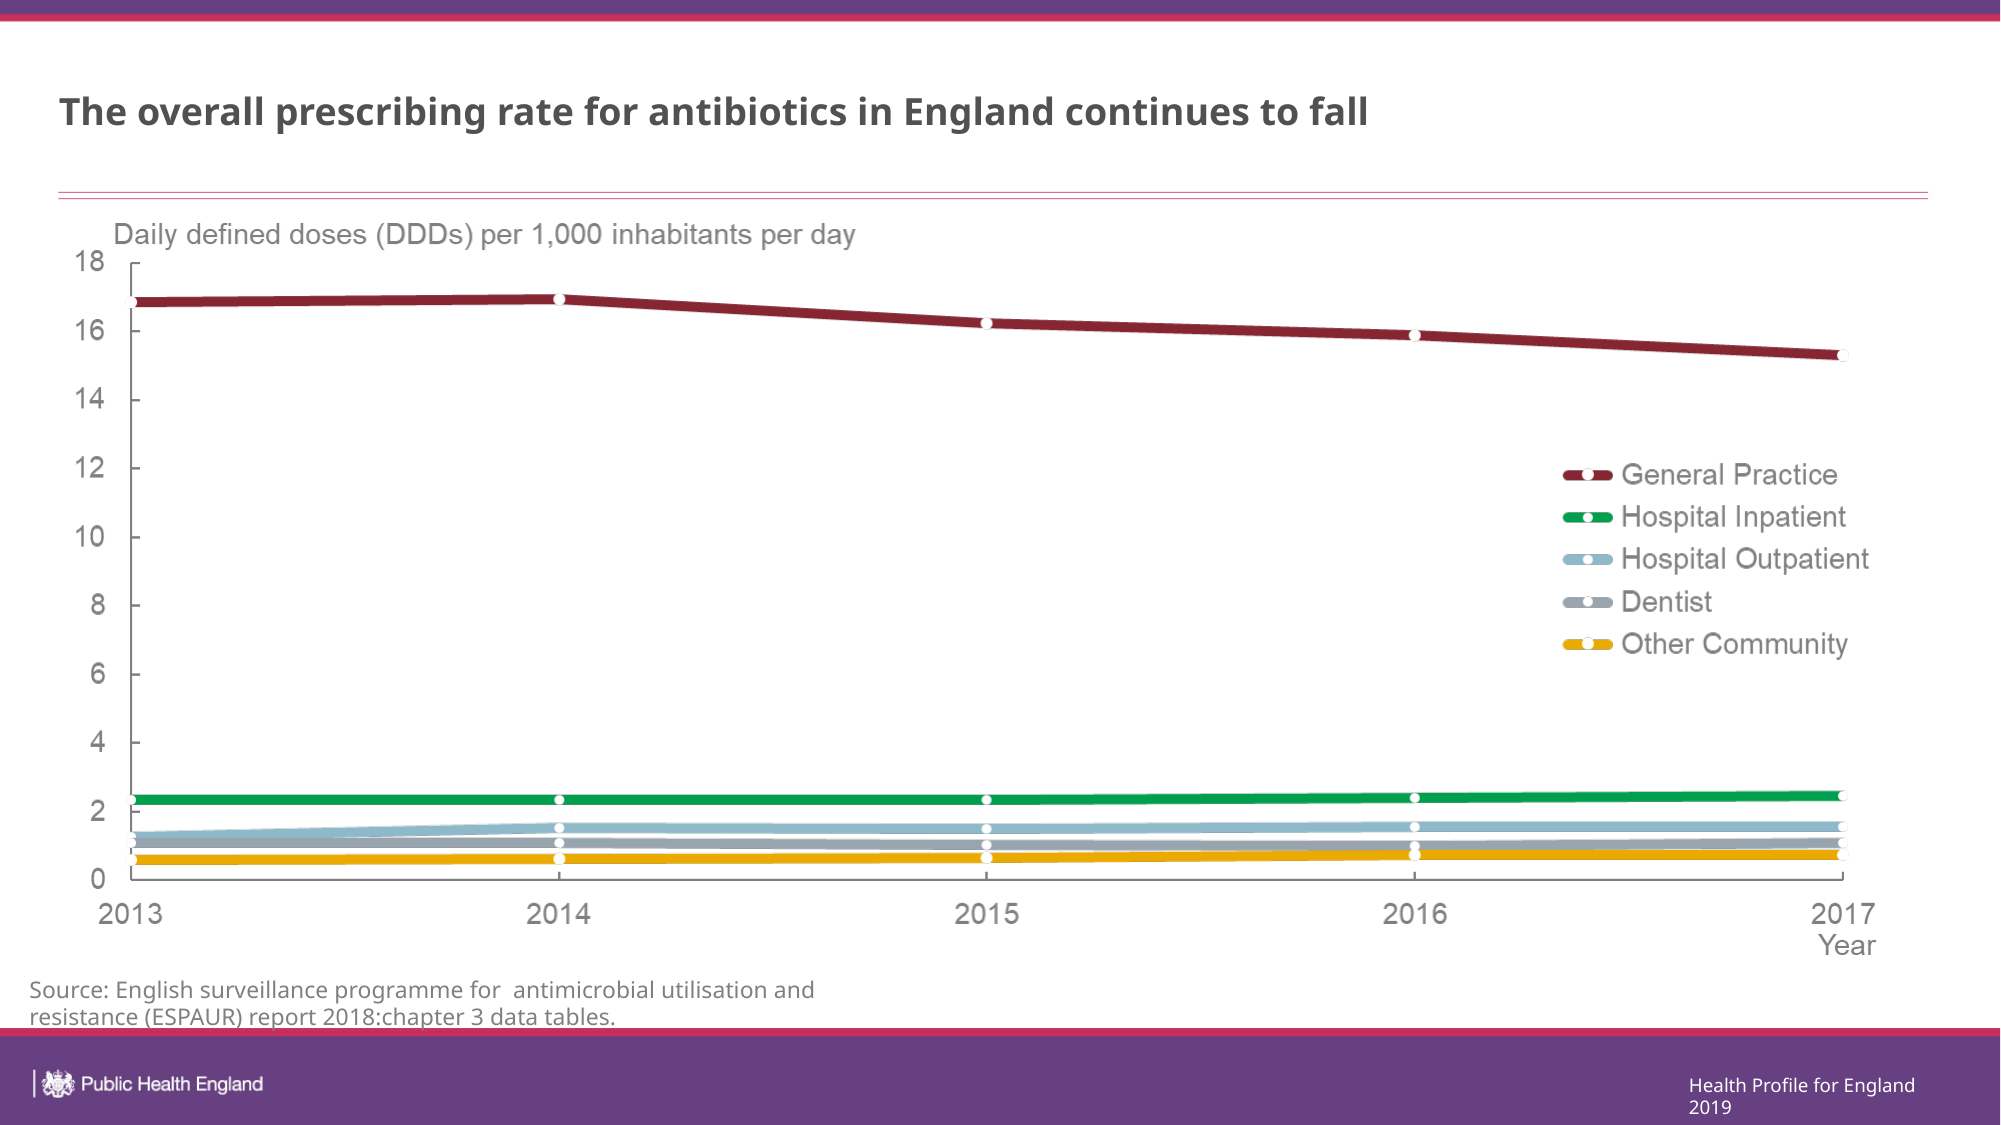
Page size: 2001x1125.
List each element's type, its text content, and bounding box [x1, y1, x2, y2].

text_box Health Profile for England 2019 [1673, 1065, 1978, 1105]
text_box Source: English surveillance programme for antimicrobial utilisation and resistance (ESPAUR) report 2018:chapter 3 data tables. [14, 967, 907, 1039]
picture [43, 208, 1934, 968]
title The overall prescribing rate for antibiotics in England continues to fall [43, 50, 1934, 176]
